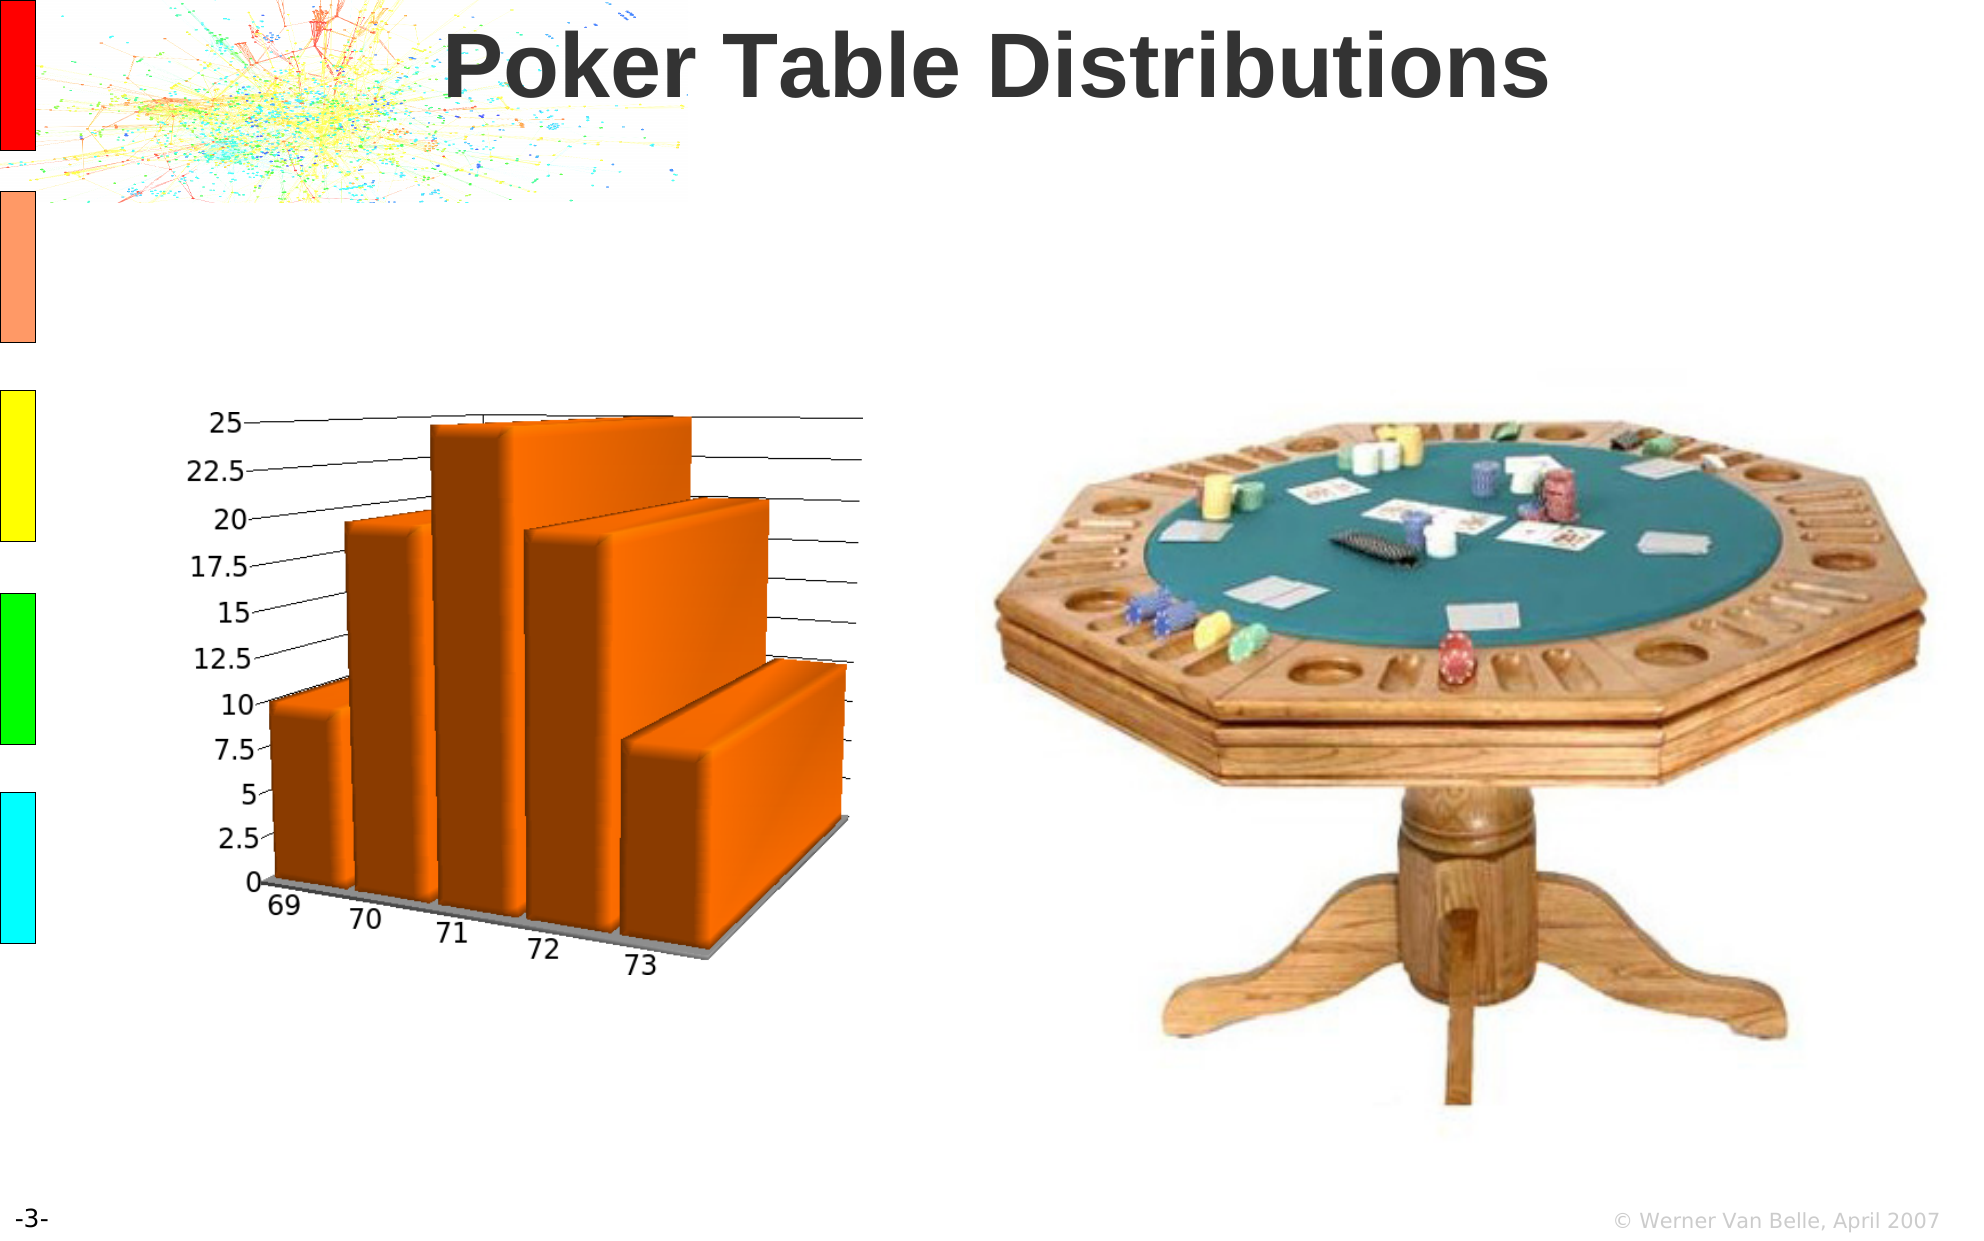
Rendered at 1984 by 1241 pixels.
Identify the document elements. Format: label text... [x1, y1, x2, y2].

title Poker Table Distributions [150, 0, 1845, 133]
picture [975, 299, 1951, 1163]
picture [187, 412, 863, 976]
